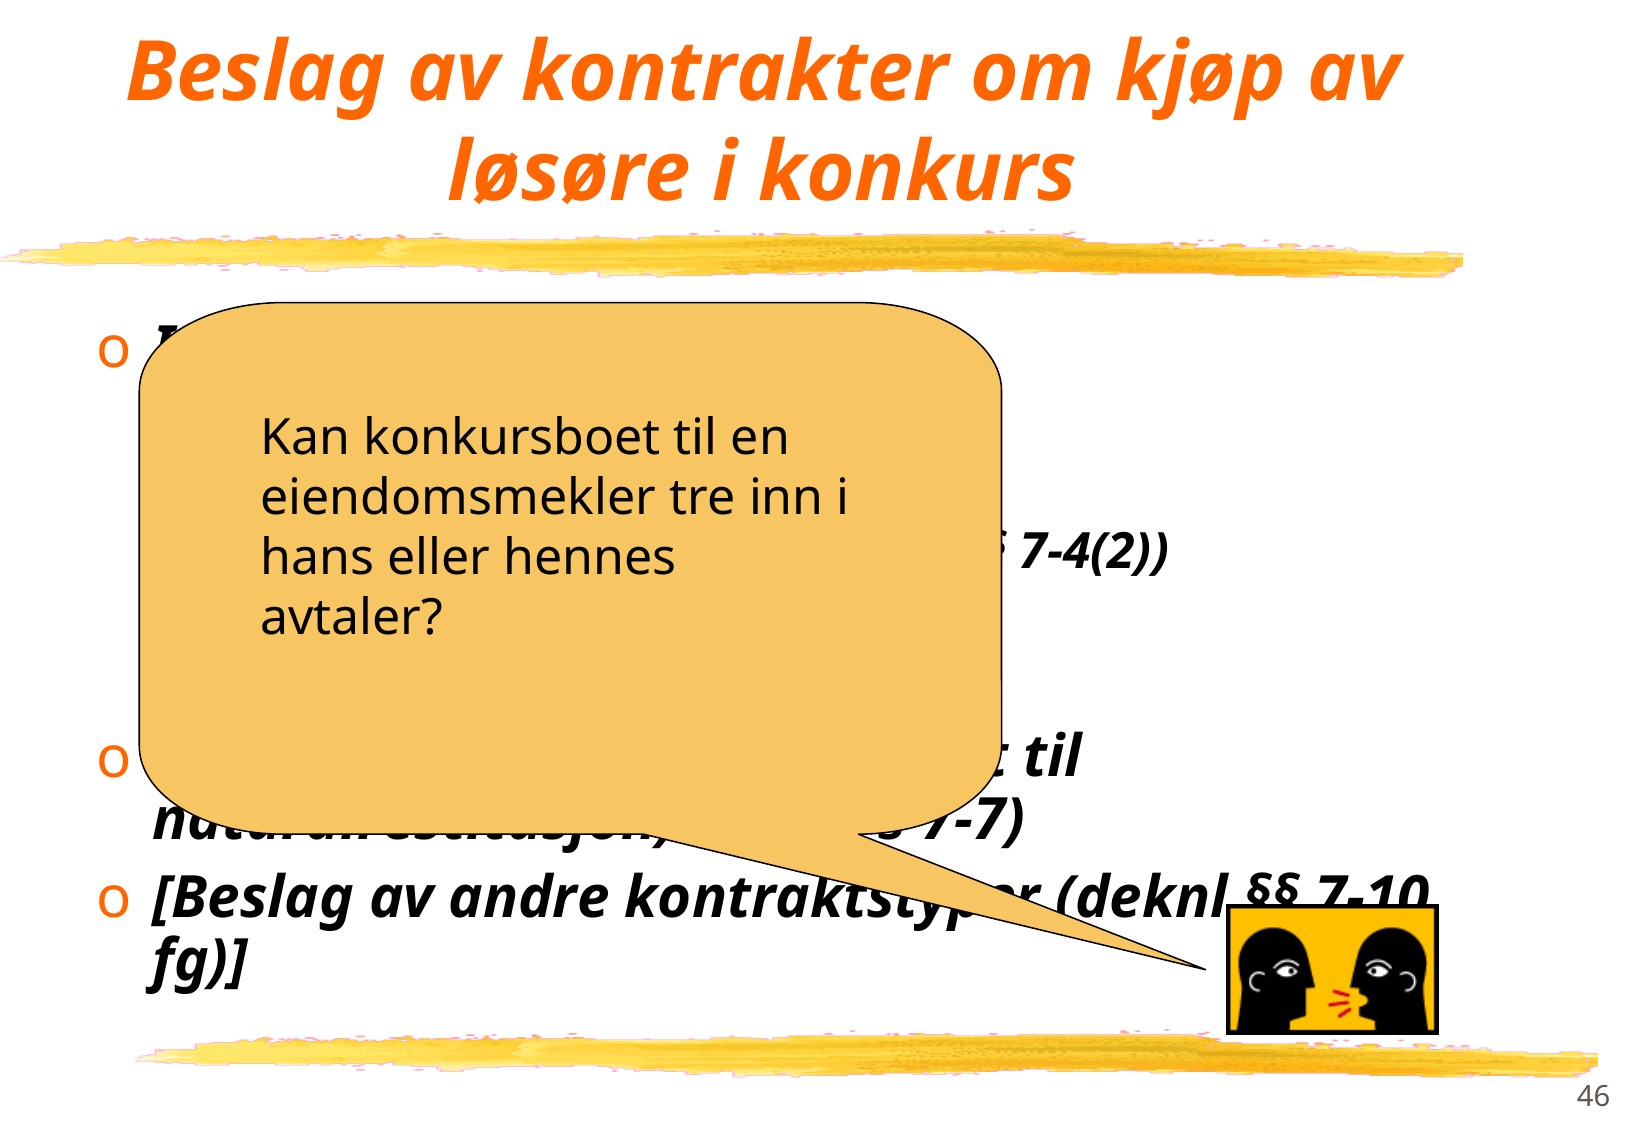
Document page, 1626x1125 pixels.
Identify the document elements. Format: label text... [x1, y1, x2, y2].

picture [135, 904, 1598, 1088]
text_box [139, 302, 1206, 970]
list Inntreden (deknl §§ 7-3 fg) Rett til inntreden (deknl § 7-3) Avtalens vilkår (deknl § 7-4(1)) Oppdeling av kontrakten (deknl § 7-4(2)) Sikkerhet (deknl § 7-5) Oppsigelsesadgang (deknl § 7-6) Hevingsrett (i betydningen rett til naturalrestitusjon) (deknl § 7-7) [Beslag av andre kontraktstyper (deknl §§ 7-10 fg)] [81, 309, 1535, 1001]
title Beslag av kontrakter om kjøp av løsøre i konkurs [72, 9, 1454, 225]
picture [0, 224, 1463, 288]
text_box <number> [1516, 1050, 1626, 1125]
text_box Kan konkursboet til en eiendomsmekler tre inn i hans eller hennes avtaler? [245, 397, 888, 653]
